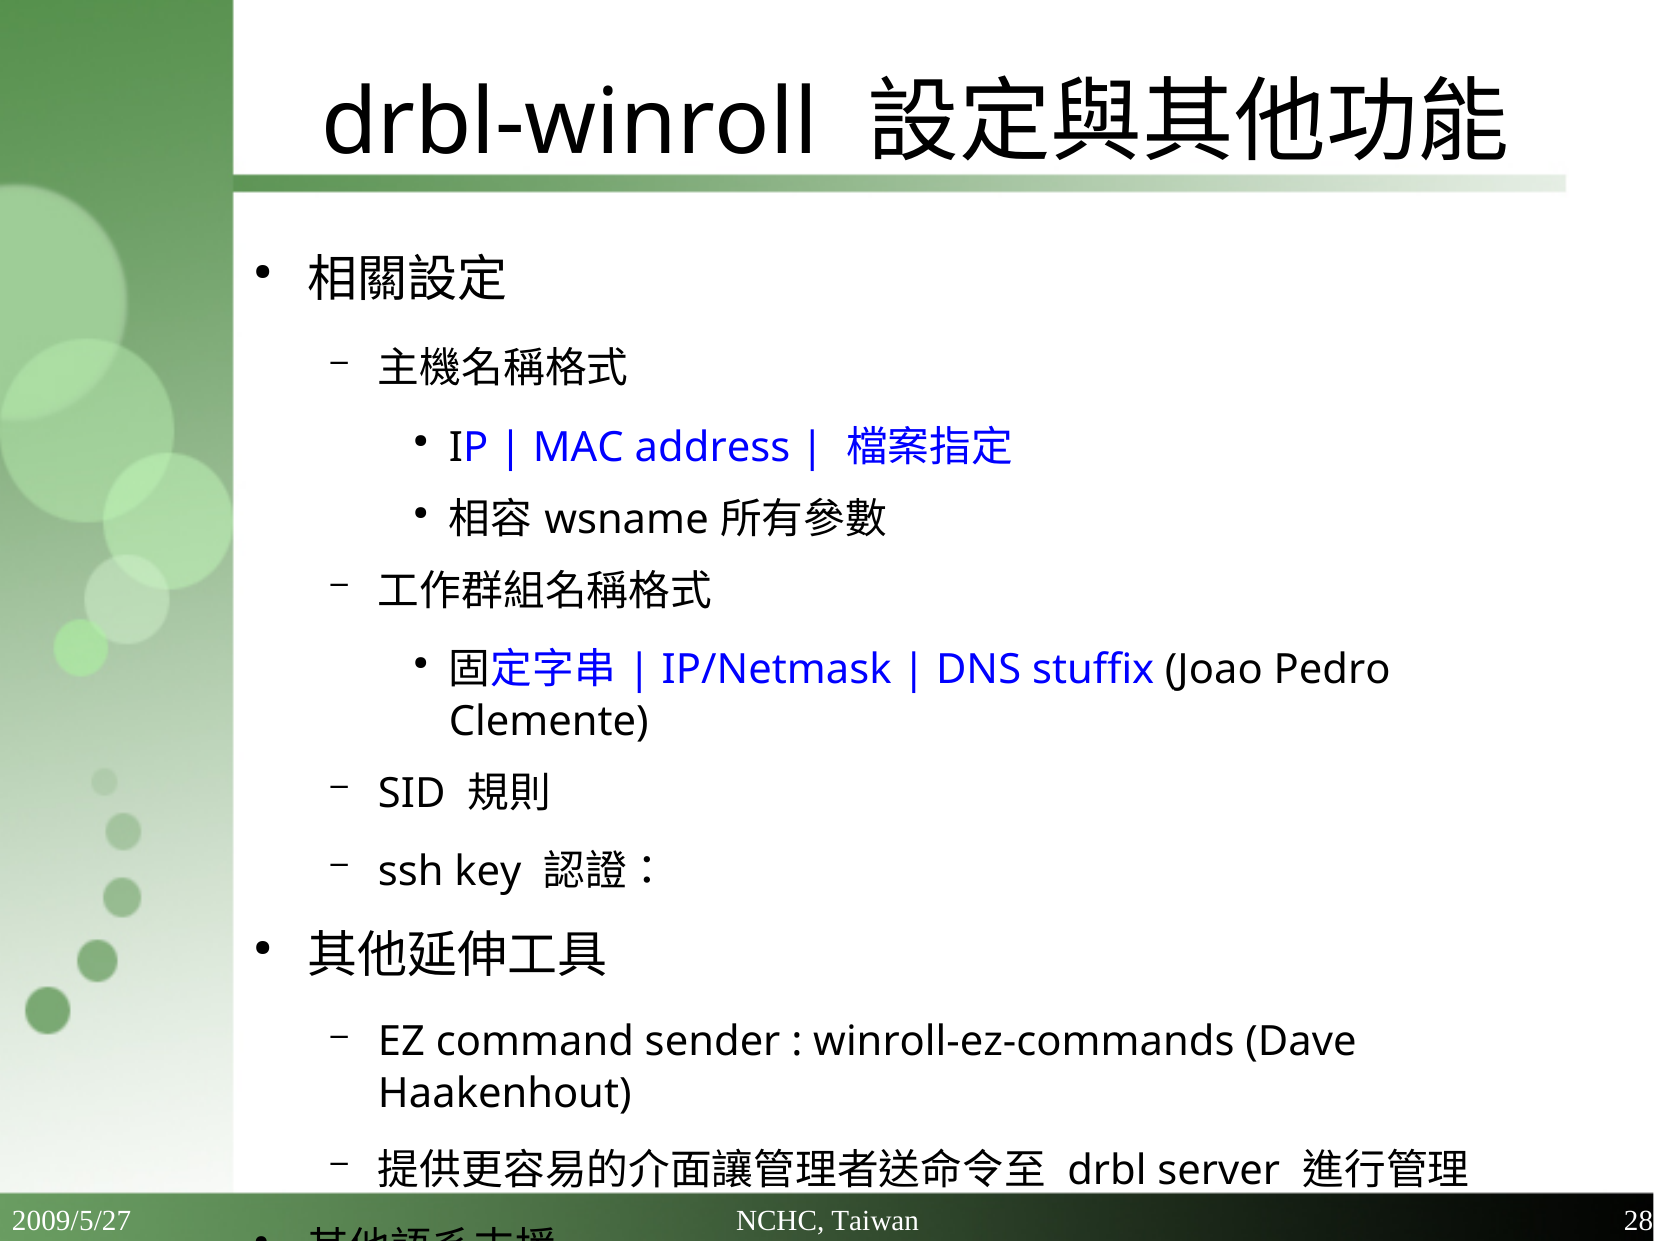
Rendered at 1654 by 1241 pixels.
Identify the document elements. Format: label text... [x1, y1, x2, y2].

picture [0, 0, 1654, 1241]
picture [320, 1235, 336, 1239]
list 相關設定 主機名稱格式 IP | MAC address | 檔案指定 相容wsname所有參數 工作群組名稱格式 固定字串| IP/Netmask | DNS stuffix (Joao Pedro Clemente) SID 規則 ssh key 認證： 其他延伸工具 EZ command sender : winroll-ez-commands (Dave Haakenhout) 提供更容易的介面讓管理者送命令至 drbl server 進行管理 其他語系支援 荷蘭文(Dave Haakenhout)/法文(Joel Gondouin) [236, 244, 1595, 1136]
title drbl-winroll 設定與其他功能 [236, 49, 1595, 178]
